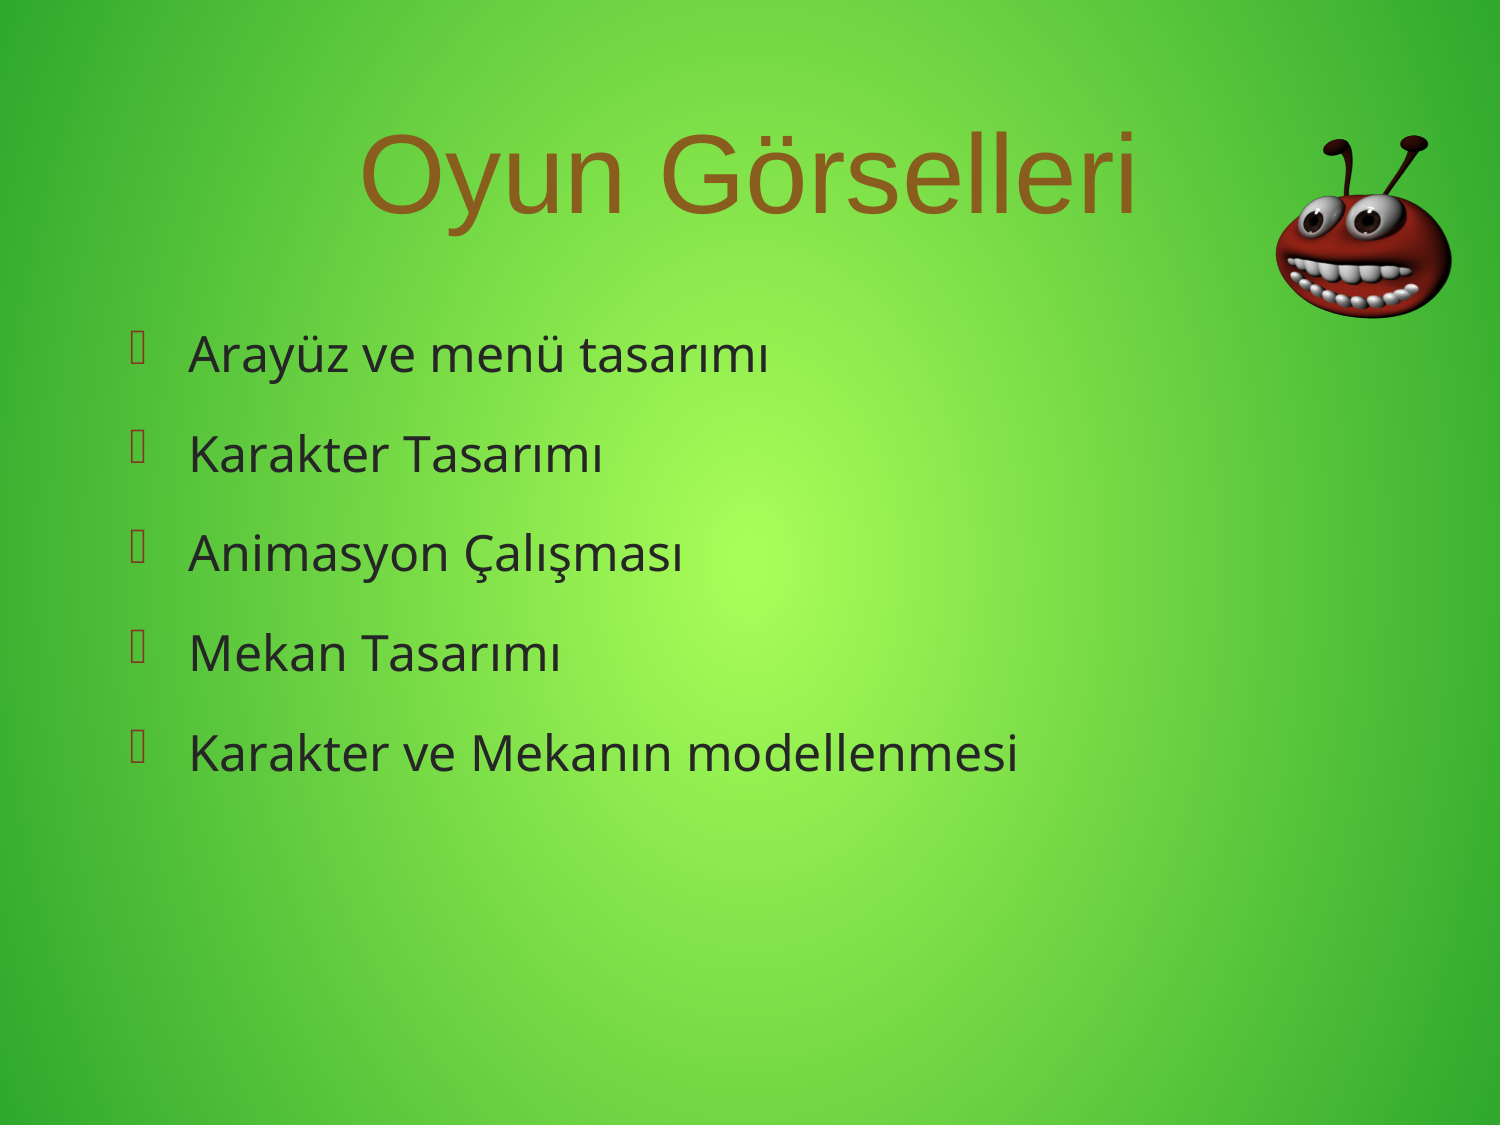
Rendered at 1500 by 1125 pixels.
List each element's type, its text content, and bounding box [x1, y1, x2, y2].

text_box Oyun Görselleri [113, 93, 1386, 267]
text_box Arayüz ve menü tasarımı Karakter Tasarımı Animasyon Çalışması Mekan Tasarımı Karakter ve Mekanın modellenmesi [114, 267, 1386, 852]
picture [1275, 135, 1453, 319]
